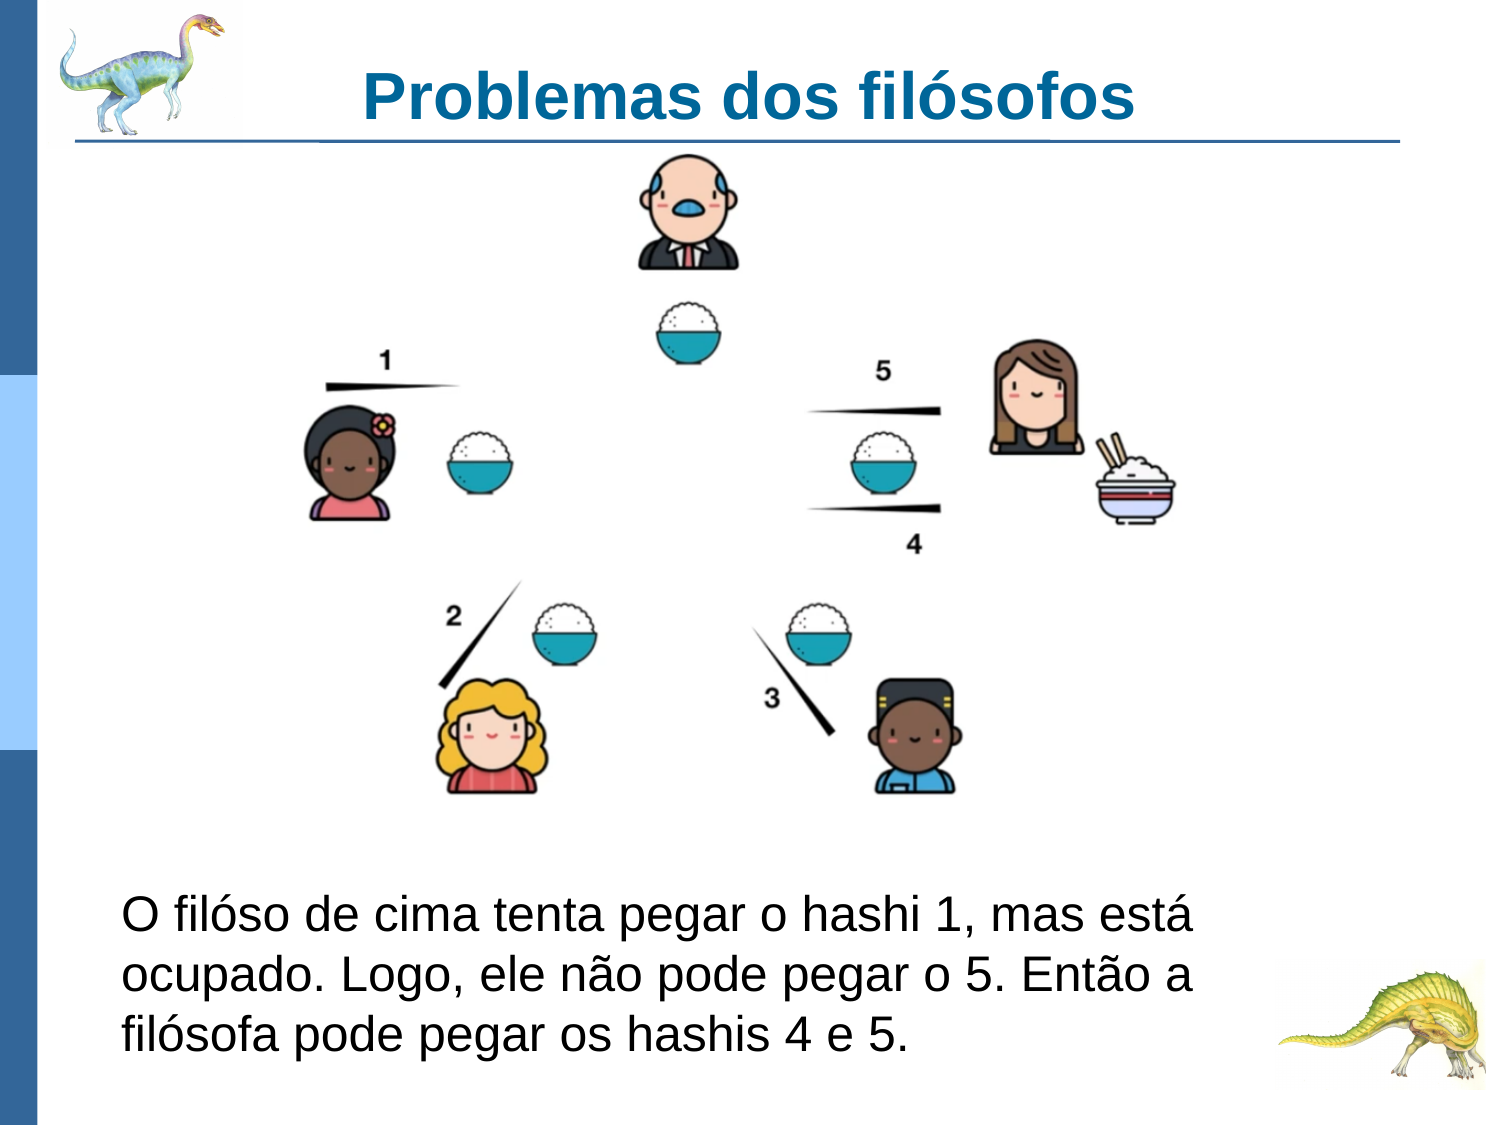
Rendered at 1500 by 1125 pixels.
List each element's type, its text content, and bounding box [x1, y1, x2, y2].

picture [1275, 959, 1486, 1090]
picture [301, 153, 1182, 800]
text_box O filóso de cima tenta pegar o hashi 1, mas está ocupado. Logo, ele não pode pegar o 5. Então a filósofa pode pegar os hashis 4 e 5. [106, 874, 1264, 1069]
picture [46, 0, 243, 149]
text_box Problemas dos filósofos [75, 45, 1426, 141]
